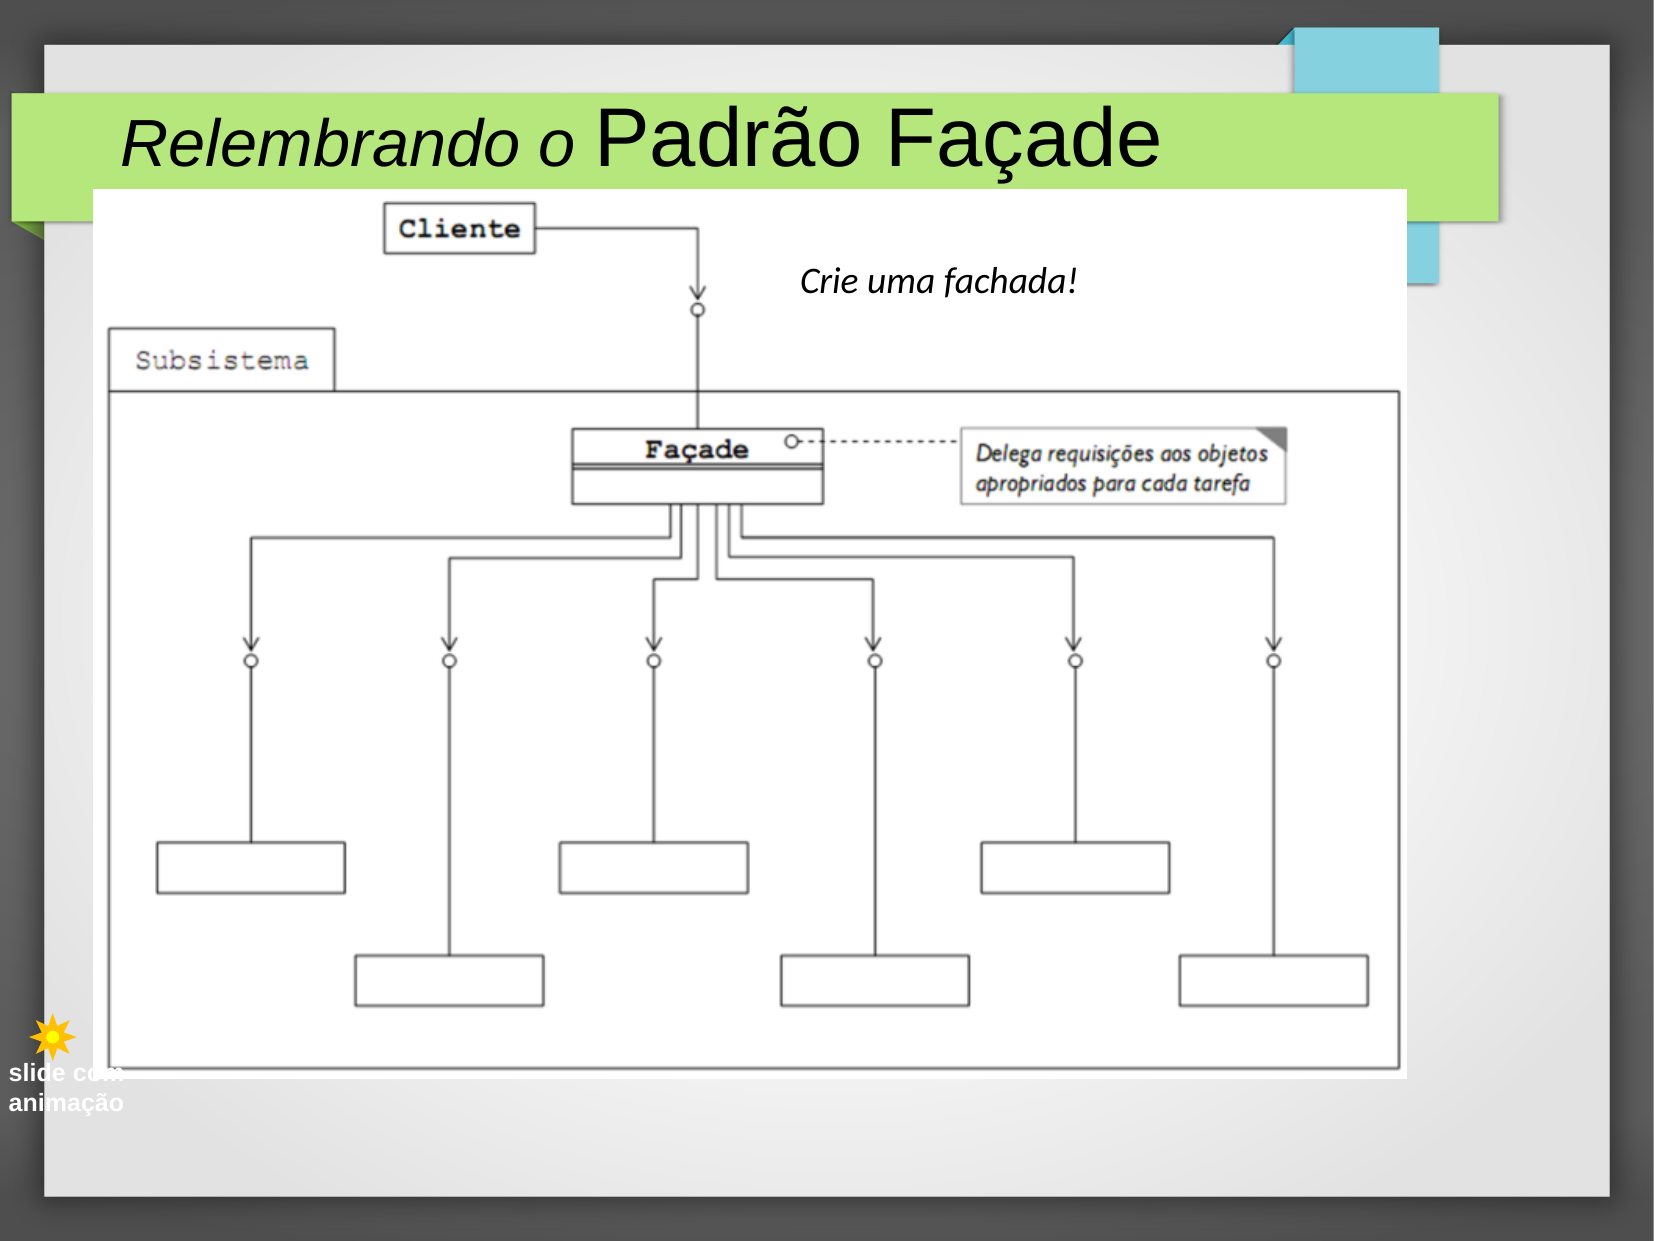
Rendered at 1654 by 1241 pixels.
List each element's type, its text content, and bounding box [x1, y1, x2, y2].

text_box Crie uma fachada! [785, 248, 1278, 309]
text_box slide com animação [0, 1049, 140, 1125]
title Relembrando o Padrão Façade [81, 38, 1654, 227]
text_box [63, 1034, 71, 1040]
text_box [50, 1019, 56, 1027]
picture [0, 0, 1654, 1241]
text_box [35, 1024, 66, 1049]
